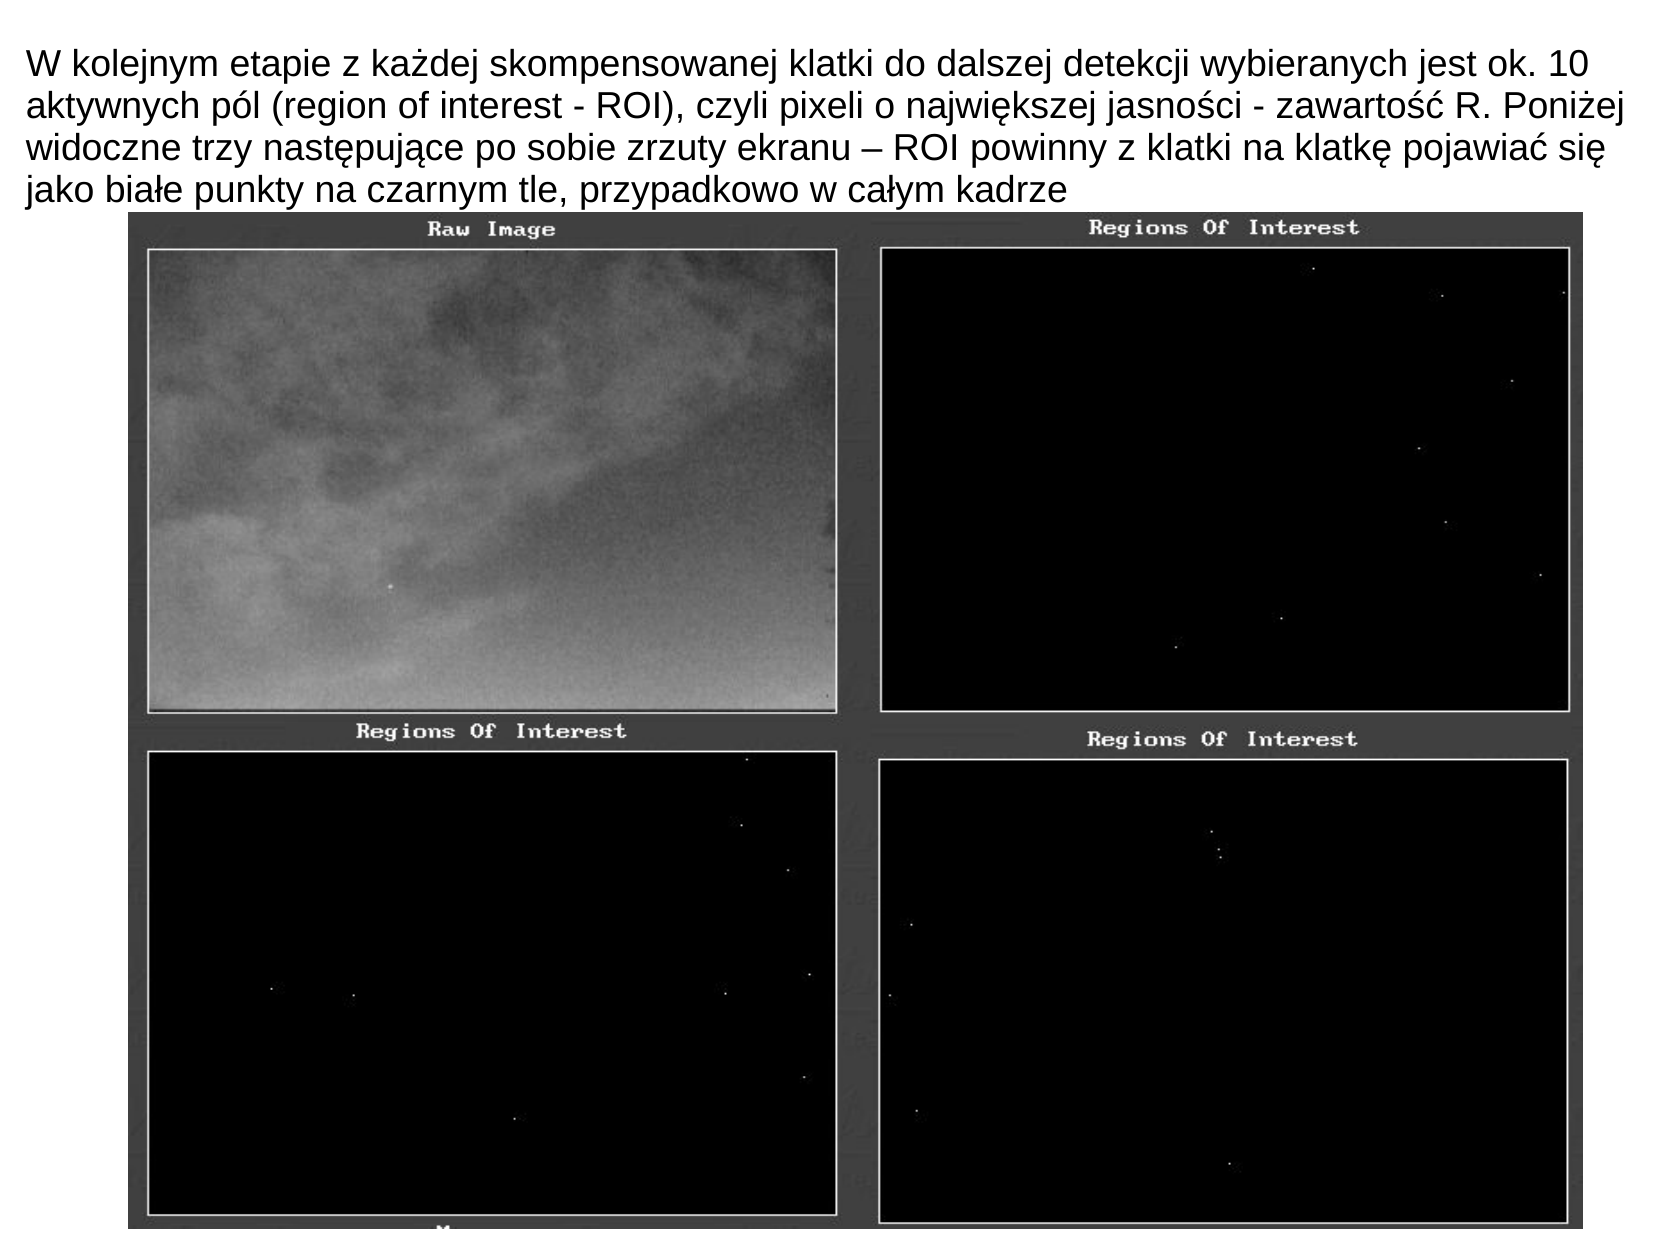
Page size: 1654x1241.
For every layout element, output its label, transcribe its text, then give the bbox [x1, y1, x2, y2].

picture [128, 212, 1583, 1229]
text_box W kolejnym etapie z każdej skompensowanej klatki do dalszej detekcji wybieranych jest ok. 10 aktywnych pól (region of interest - ROI), czyli pixeli o największej jasności - zawartość R. Poniżej widoczne trzy następujące po sobie zrzuty ekranu – ROI powinny z klatki na klatkę pojawiać się jako białe punkty na czarnym tle, przypadkowo w całym kadrze [11, 35, 1654, 219]
